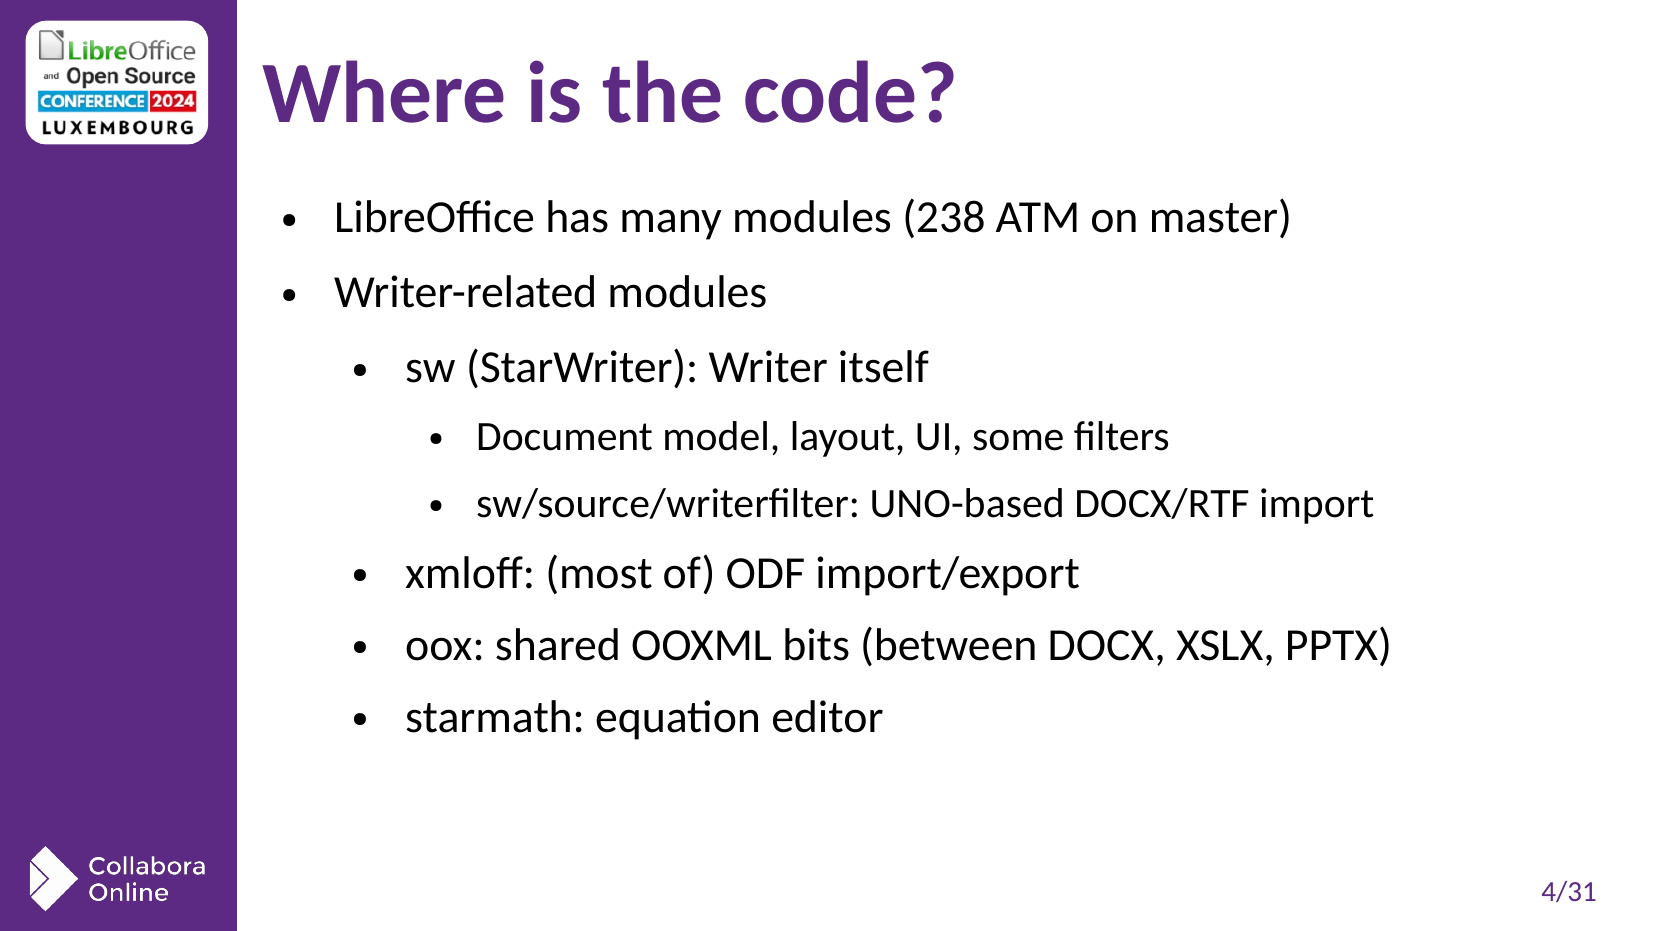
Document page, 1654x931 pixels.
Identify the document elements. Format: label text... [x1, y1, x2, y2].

picture [25, 841, 209, 916]
list LibreOffice has many modules (238 ATM on master) Writer-related modules sw (StarWriter): Writer itself Document model, layout, UI, some filters sw/source/writerfilter: UNO-based DOCX/RTF import xmloff: (most of) ODF import/export oox: shared OOXML bits (between DOCX, XSLX, PPTX) starmath: equation editor [263, 187, 1605, 856]
picture [34, 26, 200, 139]
title Where is the code? [262, 13, 1644, 145]
